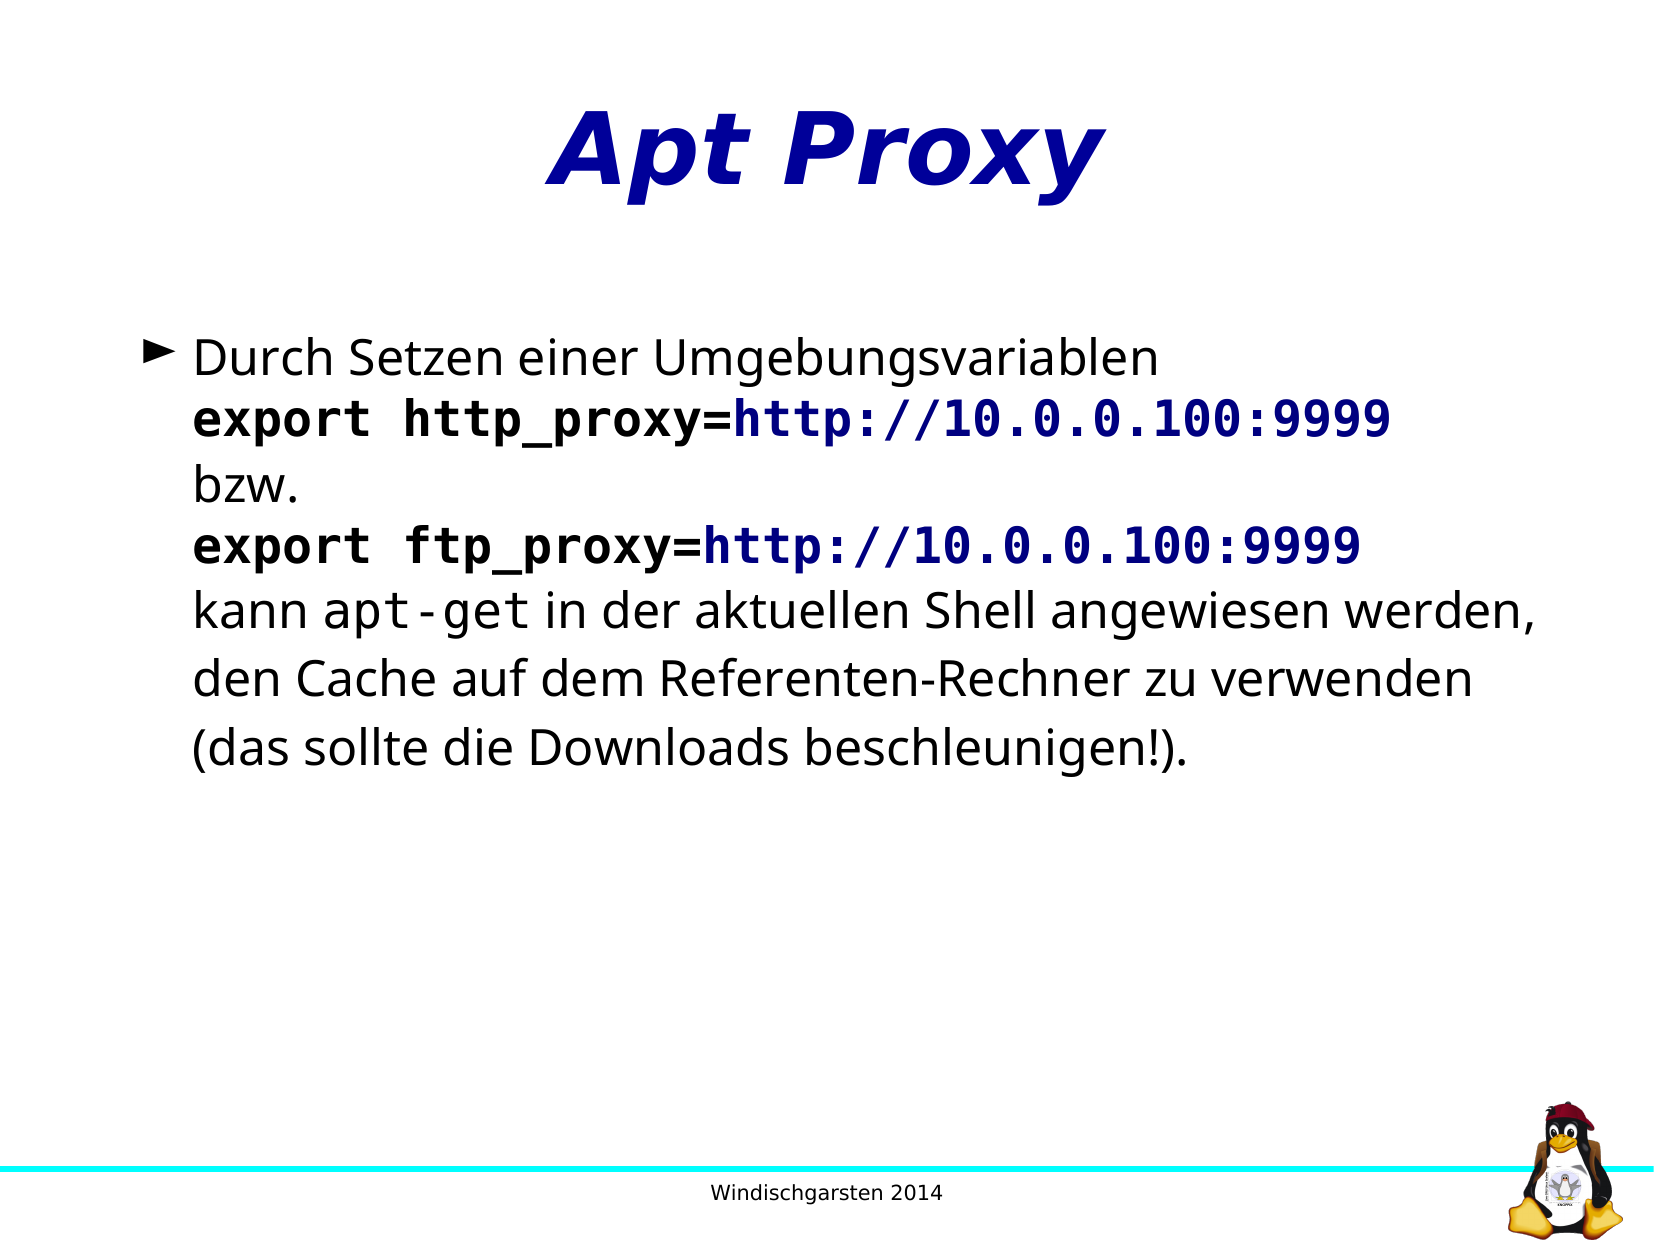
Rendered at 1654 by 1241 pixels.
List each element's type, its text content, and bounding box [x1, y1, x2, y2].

picture [1505, 1100, 1625, 1241]
list Durch Setzen einer Umgebungsvariablen export http_proxy=http://10.0.0.100:9999 bzw. export ftp_proxy=http://10.0.0.100:9999 kann apt-get in der aktuellen Shell angewiesen werden, den Cache auf dem Referenten-Rechner zu verwenden (das sollte die Downloads beschleunigen!). [121, 322, 1561, 857]
title Apt Proxy [121, 46, 1534, 254]
